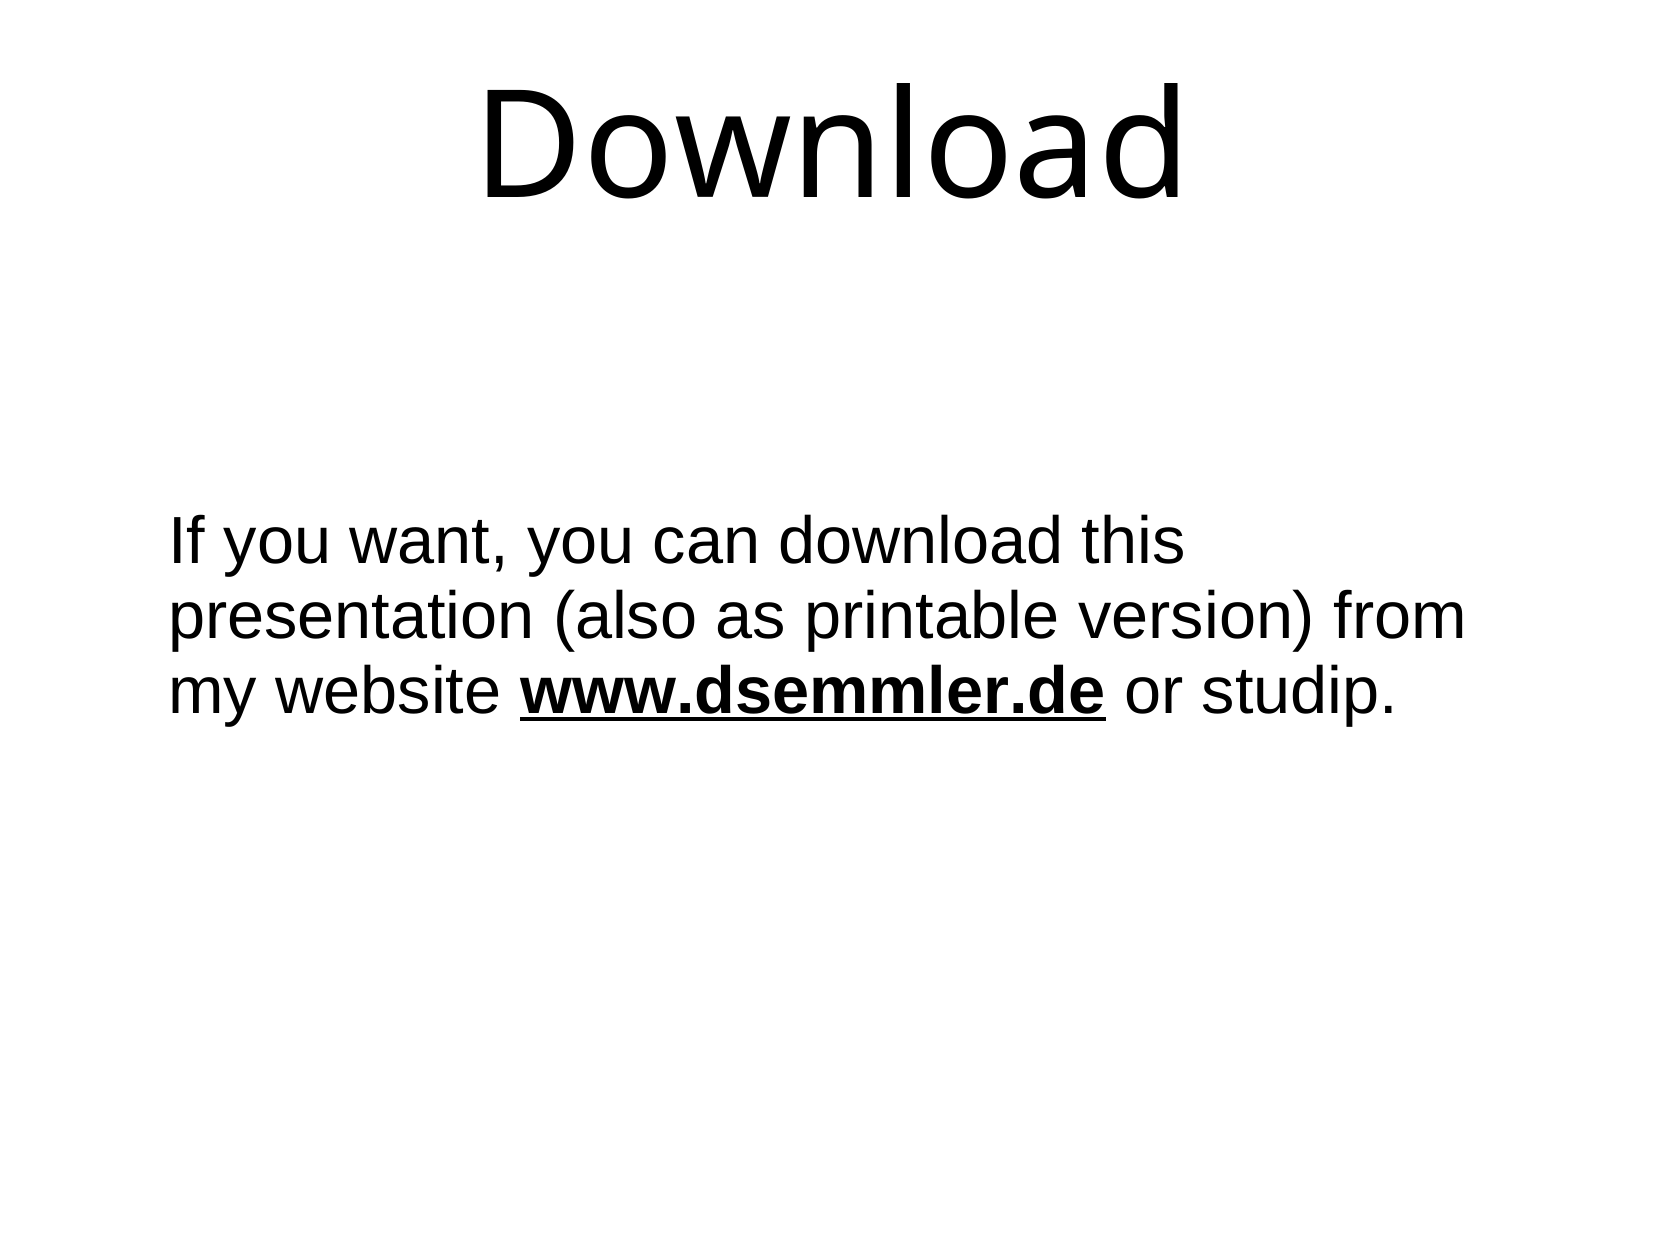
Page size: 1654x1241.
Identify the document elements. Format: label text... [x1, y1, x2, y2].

text_box If you want, you can download this presentation (also as printable version) from my website www.dsemmler.de or studip. [153, 496, 1512, 736]
text_box Download [375, 29, 1290, 239]
